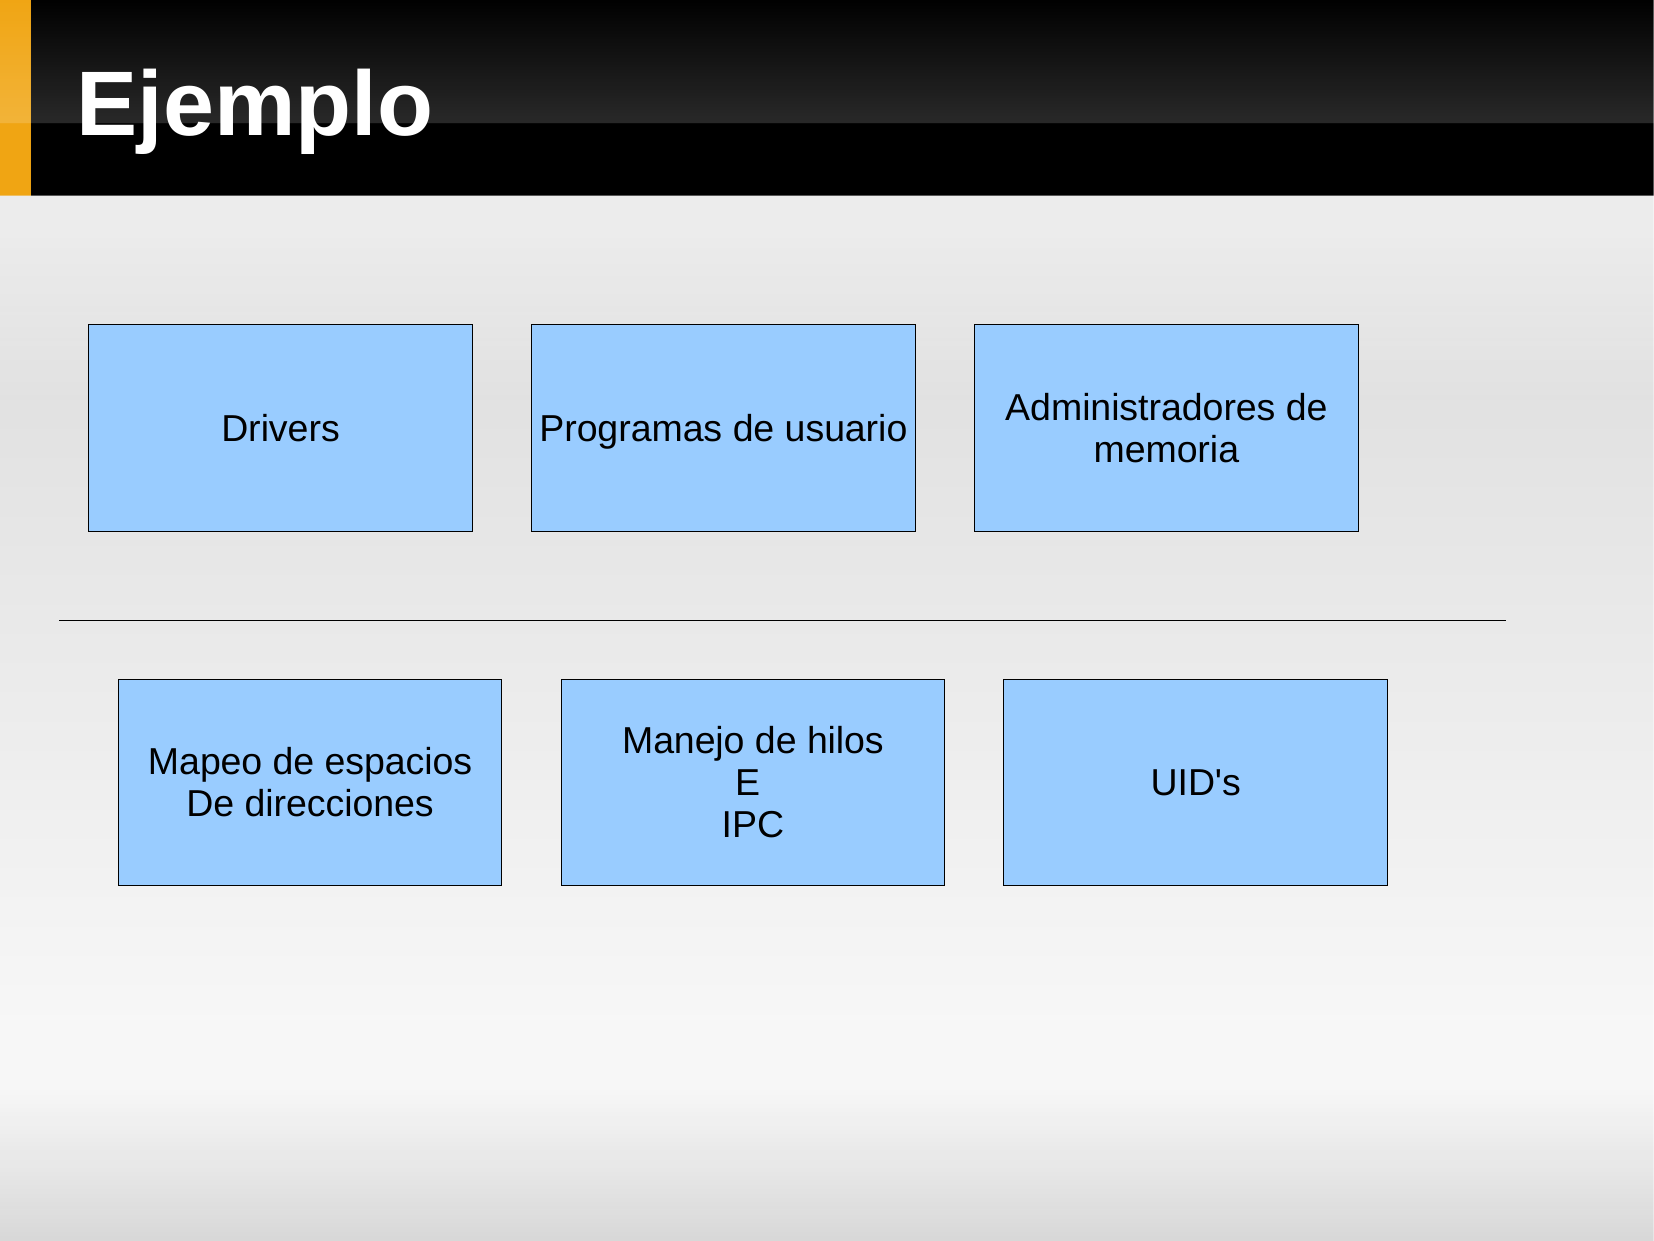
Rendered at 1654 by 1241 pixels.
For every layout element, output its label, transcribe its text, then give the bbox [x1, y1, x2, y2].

text_box Drivers [88, 324, 473, 532]
picture [0, 0, 1654, 1241]
text_box Administradores de memoria [974, 324, 1359, 532]
text_box UID's [1003, 679, 1388, 886]
text_box Programas de usuario [531, 324, 916, 532]
text_box Manejo de hilos E IPC [561, 679, 945, 886]
text_box Mapeo de espacios De direcciones [118, 679, 502, 886]
title Ejemplo [76, 7, 1565, 200]
